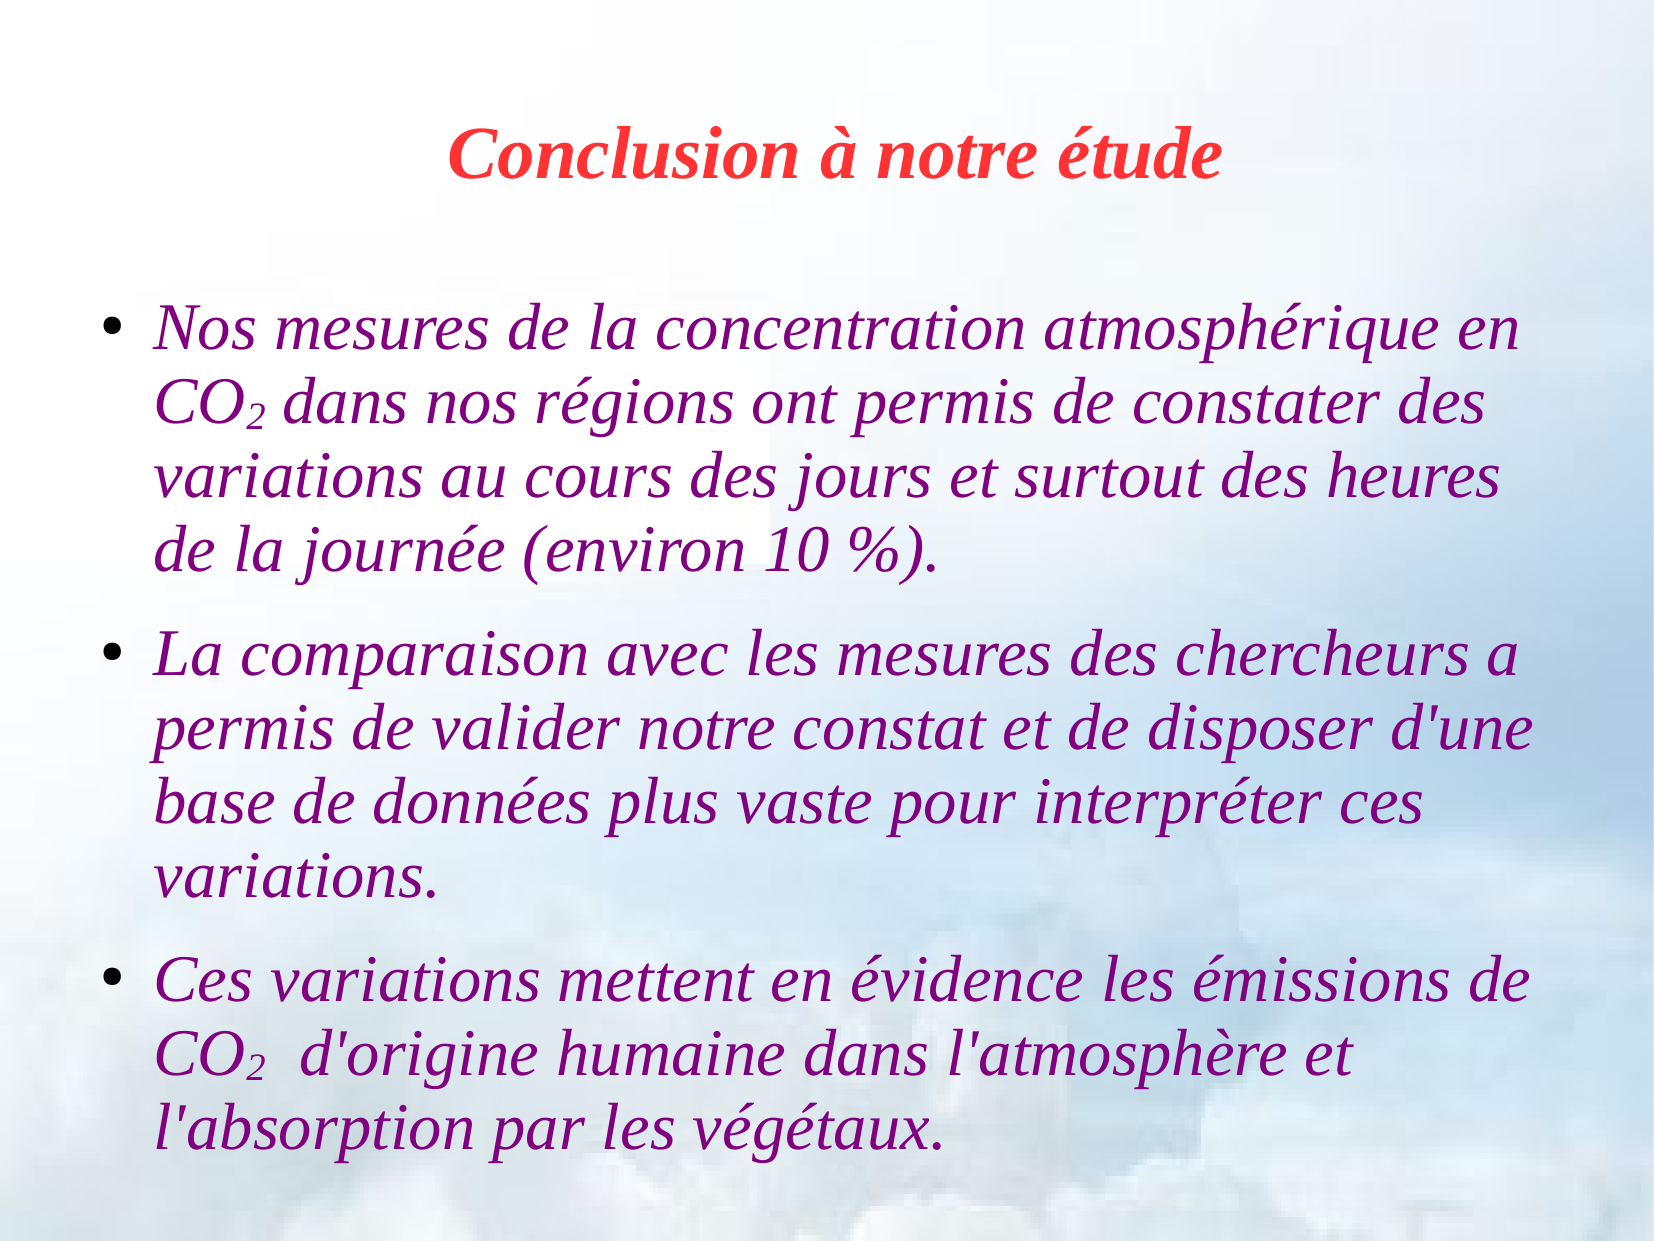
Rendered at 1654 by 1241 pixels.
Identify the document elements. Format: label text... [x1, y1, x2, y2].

title Conclusion à notre étude [82, 56, 1571, 250]
picture [0, 0, 1654, 1241]
list Nos mesures de la concentration atmosphérique en CO2 dans nos régions ont permis de constater des variations au cours des jours et surtout des heures de la journée (environ 10 %). La comparaison avec les mesures des chercheurs a permis de valider notre constat et de disposer d'une base de données plus vaste pour interpréter ces variations. Ces variations mettent en évidence les émissions de CO2 d'origine humaine dans l'atmosphère et l'absorption par les végétaux. [82, 290, 1571, 1208]
